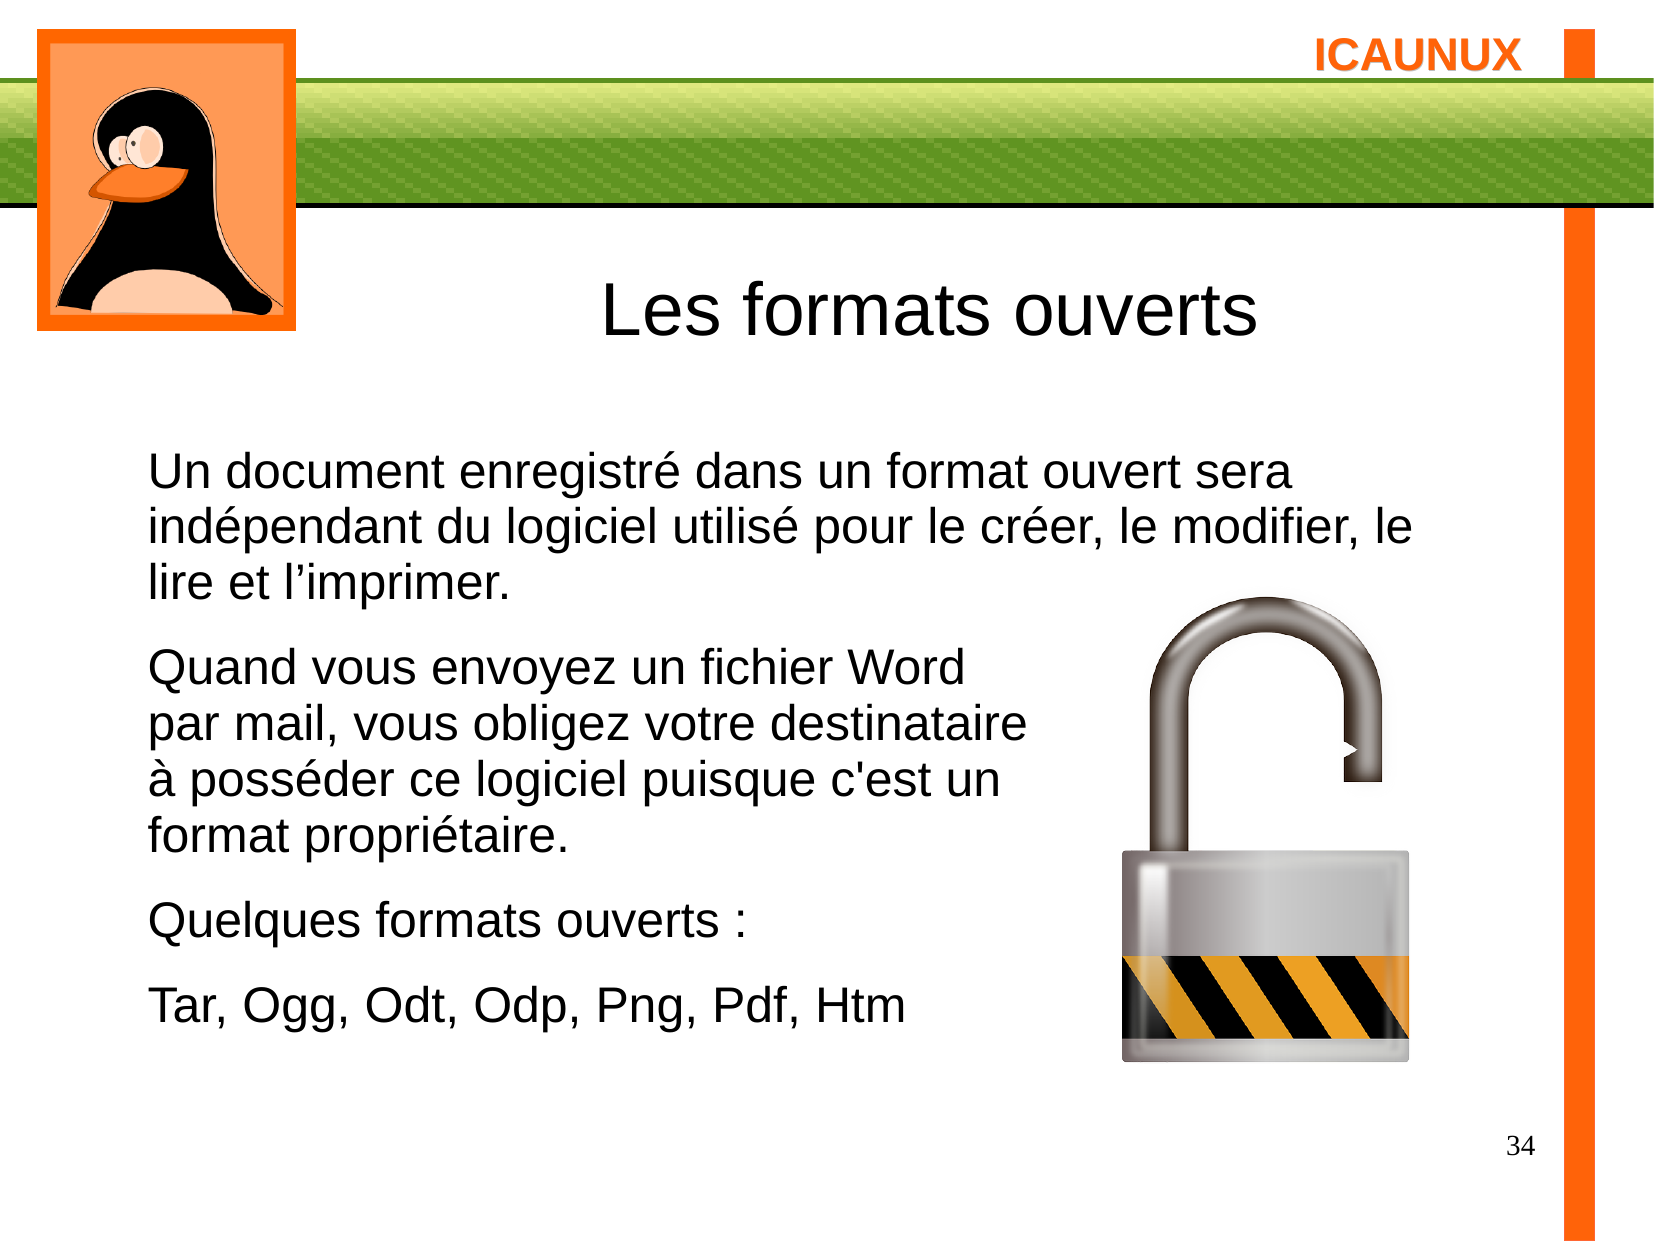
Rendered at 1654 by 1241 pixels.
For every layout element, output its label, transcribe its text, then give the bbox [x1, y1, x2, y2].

title Les formats ouverts [324, 235, 1536, 384]
list Un document enregistré dans un format ouvert sera indépendant du logiciel utilisé pour le créer, le modifier, le lire et l’imprimer. Quand vous envoyez un fichier Word par mail, vous obligez votre destinataire à posséder ce logiciel puisque c'est un format propriétaire. Quelques formats ouverts : Tar, Ogg, Odt, Odp, Png, Pdf, Htm [147, 442, 1477, 1119]
picture [1122, 586, 1411, 1069]
picture [0, 29, 1654, 331]
